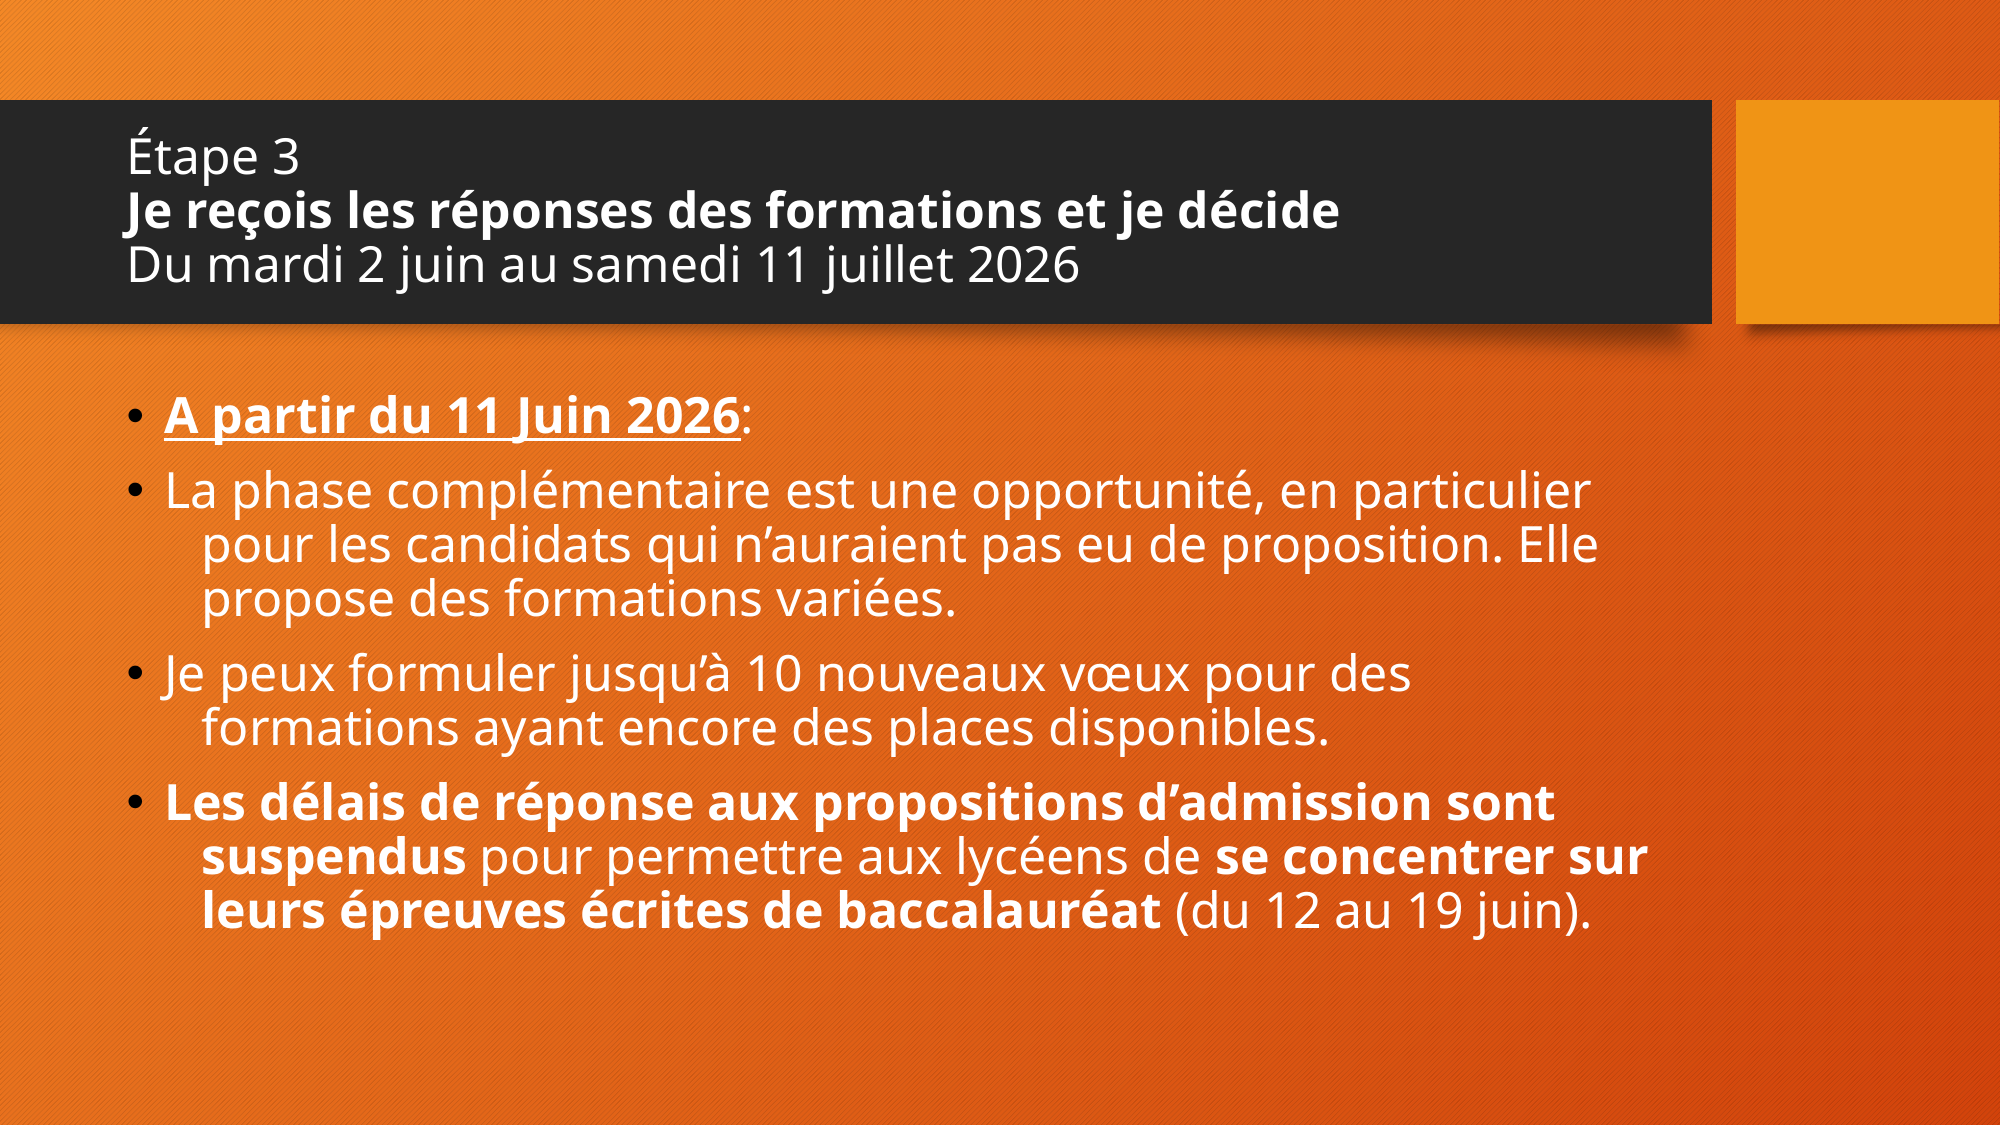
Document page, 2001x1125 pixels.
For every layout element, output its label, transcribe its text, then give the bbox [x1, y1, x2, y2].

list A partir du 11 Juin 2026: La phase complémentaire est une opportunité, en particulier pour les candidats qui n’auraient pas eu de proposition. Elle propose des formations variées. Je peux formuler jusqu’à 10 nouveaux vœux pour des formations ayant encore des places disponibles. Les délais de réponse aux propositions d’admission sont suspendus pour permettre aux lycéens de se concentrer sur leurs épreuves écrites de baccalauréat (du 12 au 19 juin). [111, 383, 1689, 974]
picture [1736, 323, 2000, 348]
title Étape 3 Je reçois les réponses des formations et je décide Du mardi 2 juin au samedi 11 juillet 2026 [111, 123, 1689, 301]
picture [0, 323, 1713, 376]
